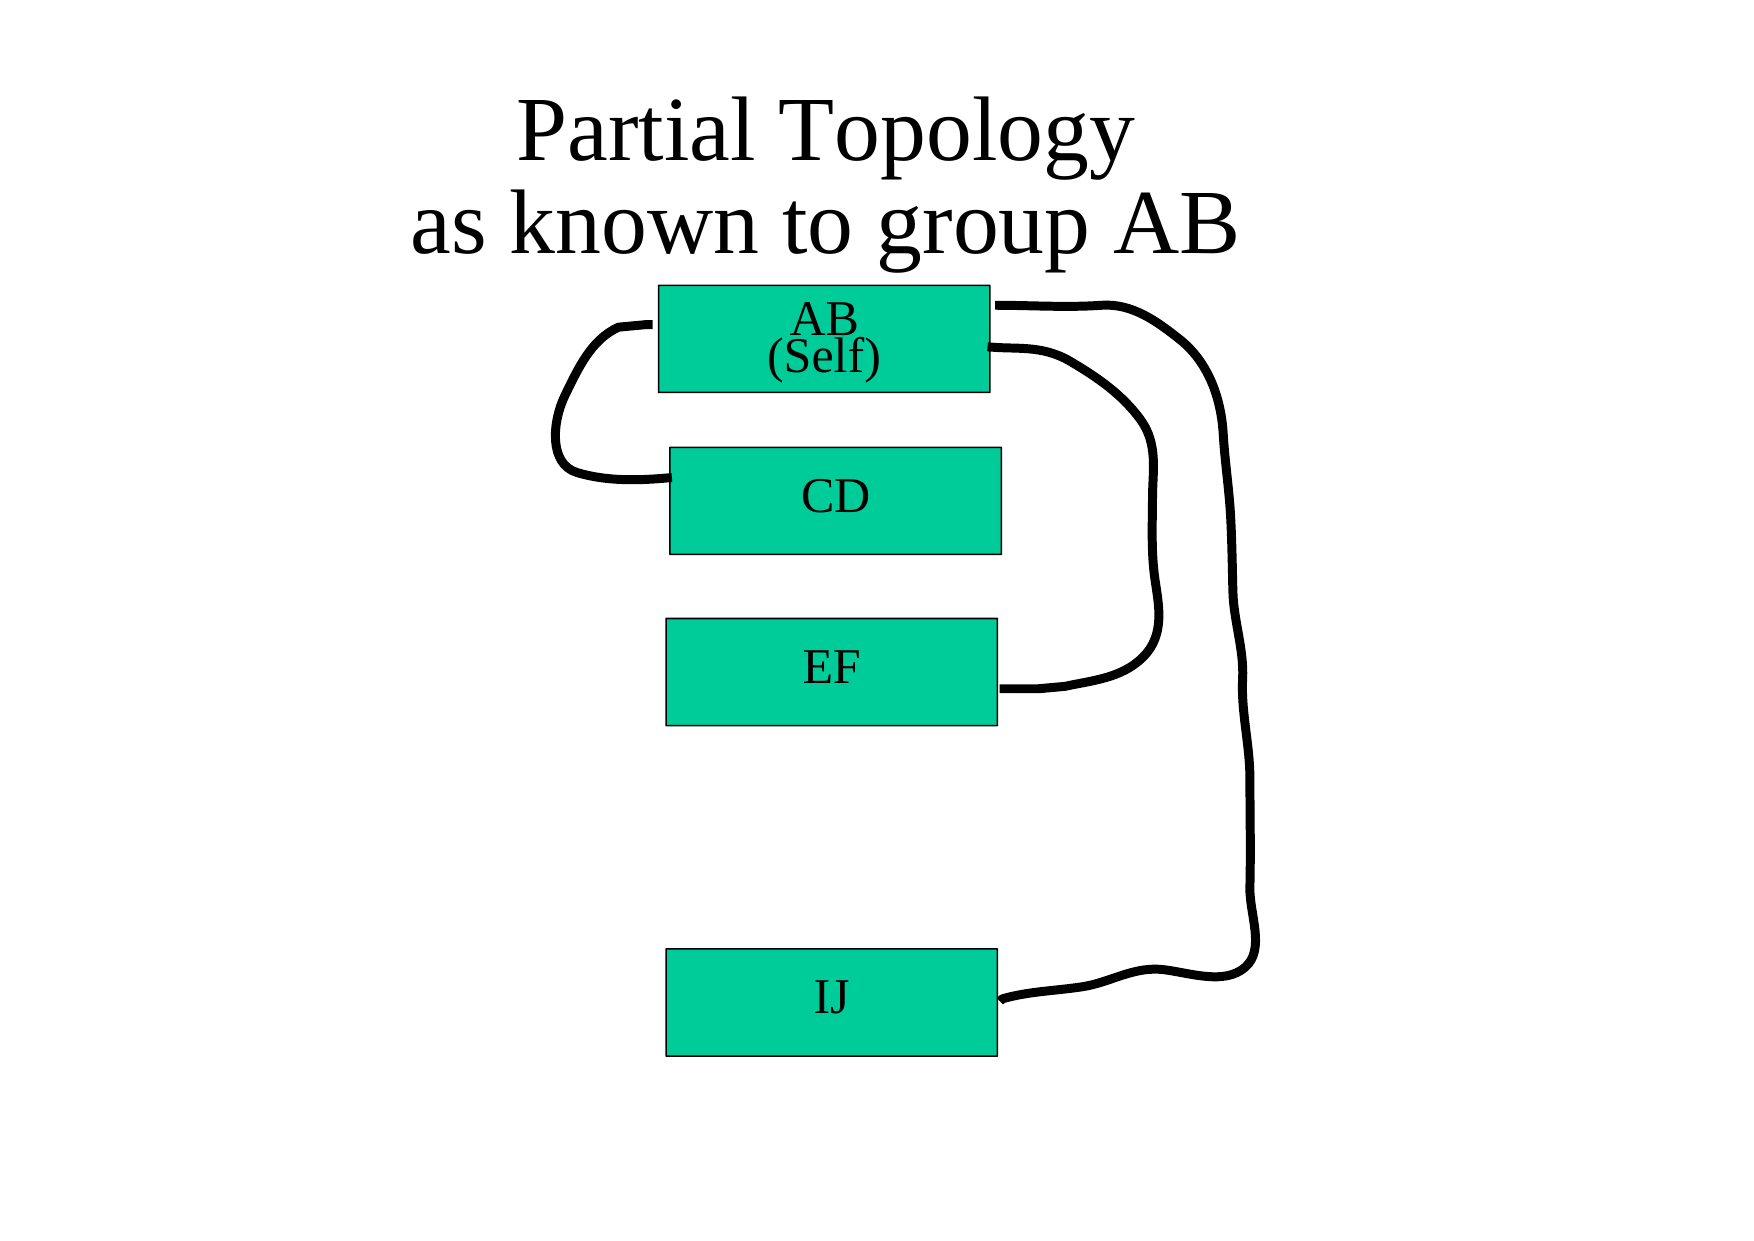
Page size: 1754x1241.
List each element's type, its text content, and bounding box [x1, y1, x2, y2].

text_box Partial Topology as known to group AB [123, 56, 1529, 303]
text_box AB (Self)‏ [658, 285, 990, 393]
text_box IJ [666, 948, 998, 1057]
text_box CD [669, 447, 1002, 555]
text_box EF [666, 618, 998, 726]
